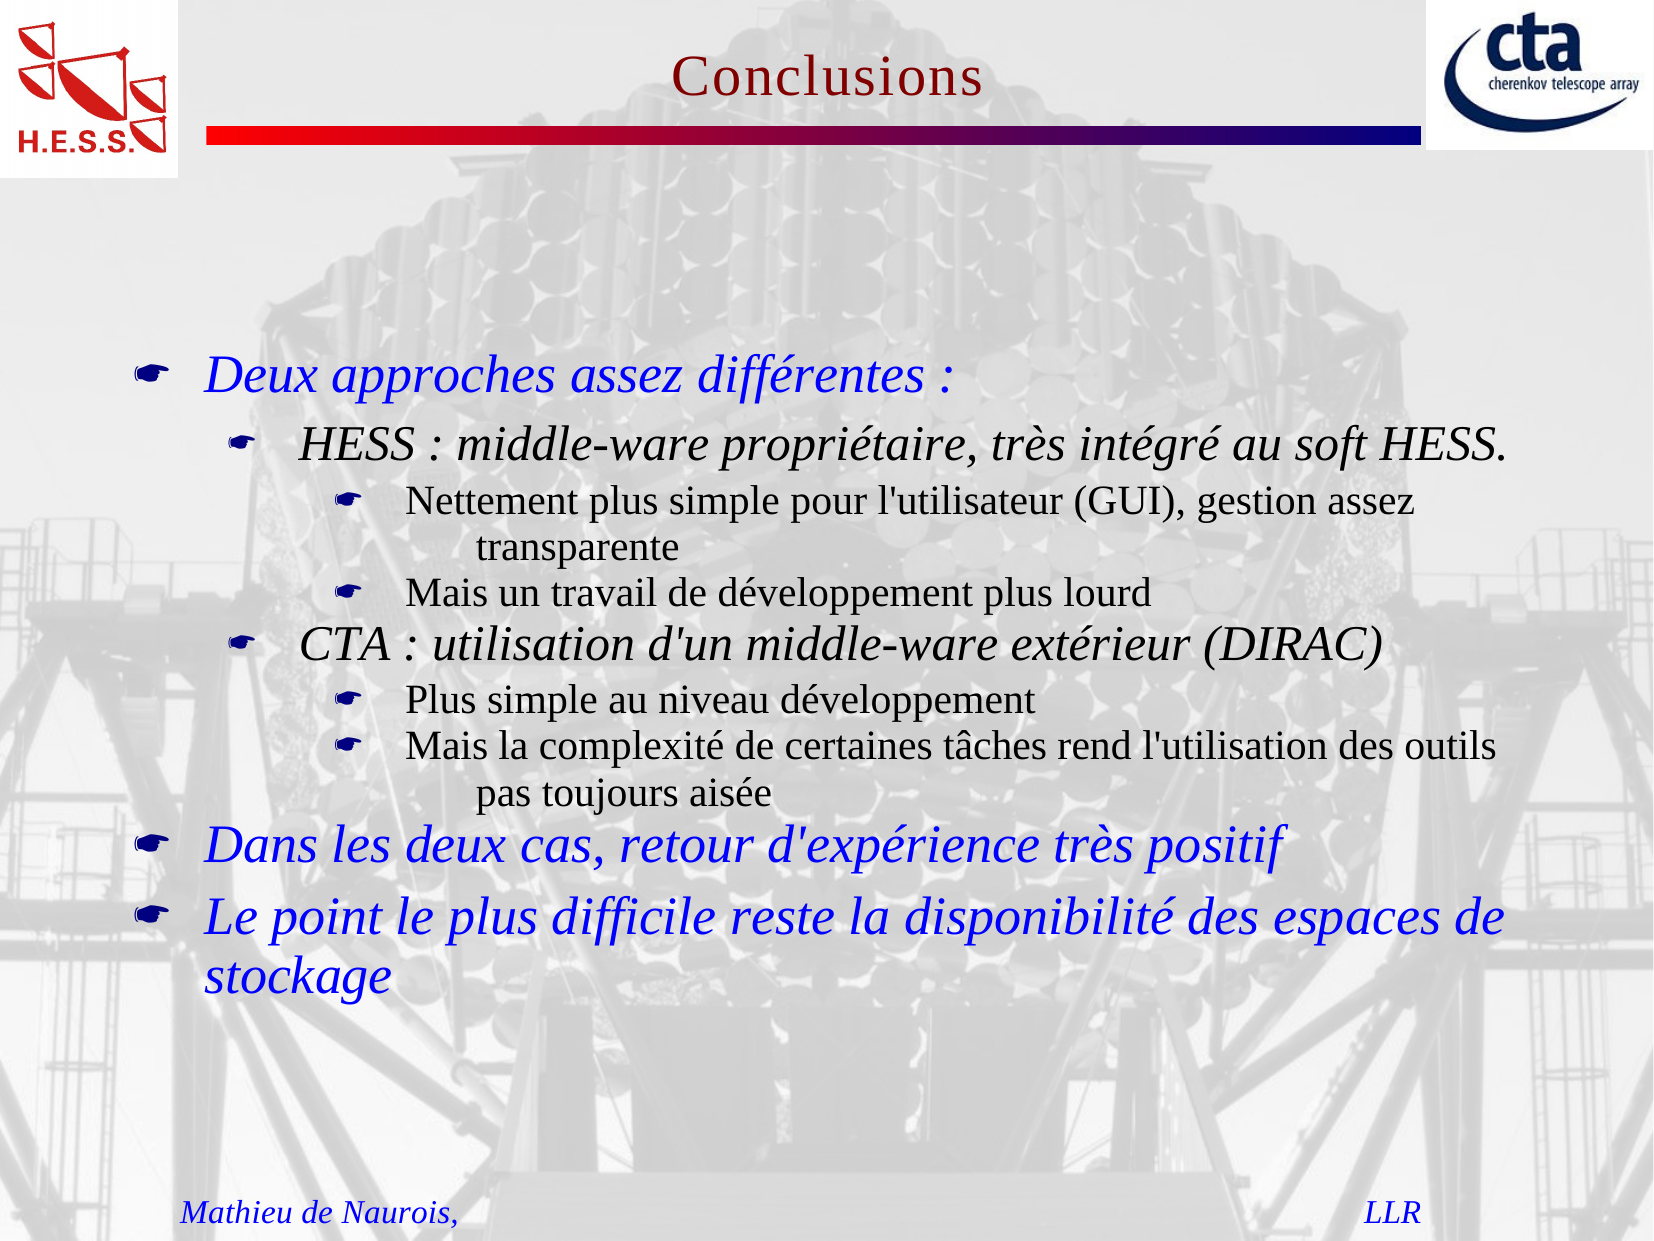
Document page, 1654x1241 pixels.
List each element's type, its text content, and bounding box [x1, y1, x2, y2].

list Deux approches assez différentes : HESS : middle-ware propriétaire, très intégré au soft HESS. Nettement plus simple pour l'utilisateur (GUI), gestion assez transparente Mais un travail de développement plus lourd CTA : utilisation d'un middle-ware extérieur (DIRAC) Plus simple au niveau développement Mais la complexité de certaines tâches rend l'utilisation des outils pas toujours aisée Dans les deux cas, retour d'expérience très positif Le point le plus difficile reste la disponibilité des espaces de stockage [121, 344, 1534, 1127]
picture [1426, 0, 1654, 150]
title Conclusions [121, 29, 1534, 122]
picture [0, 0, 178, 178]
